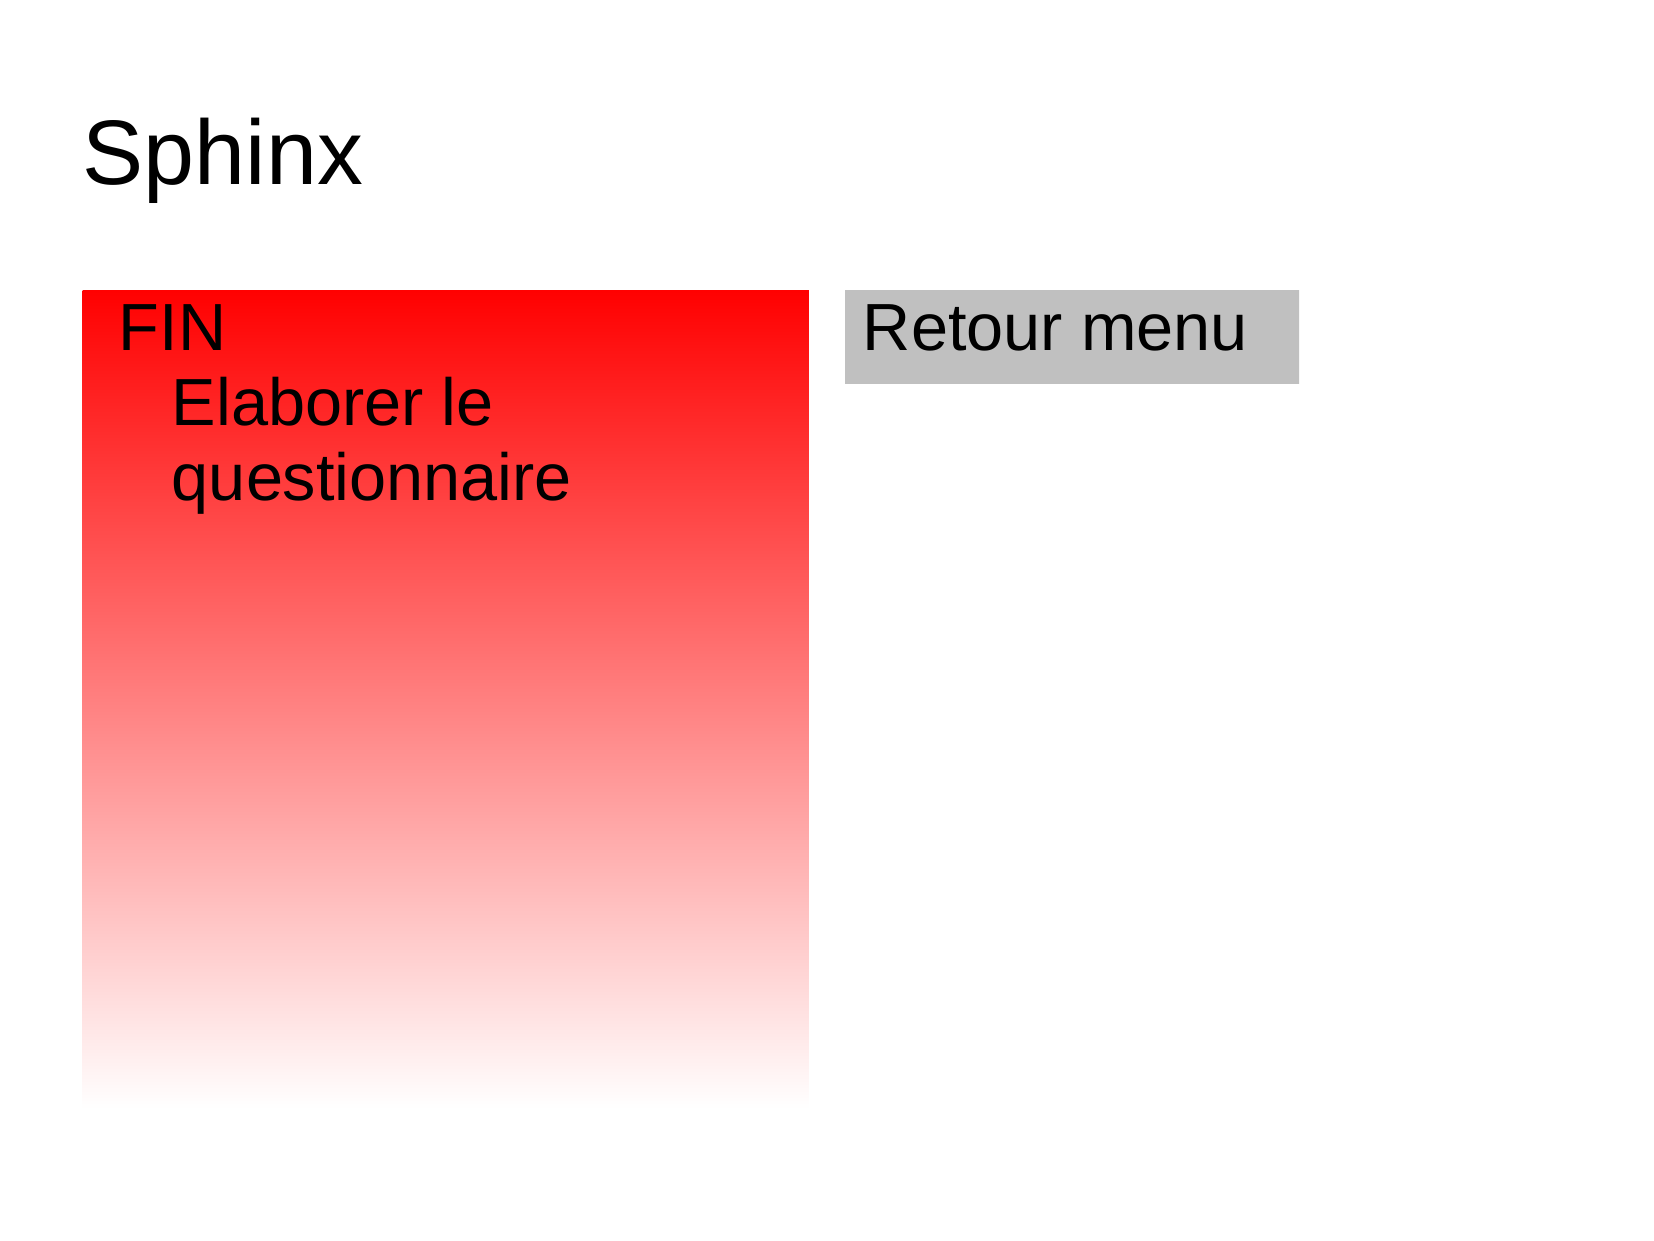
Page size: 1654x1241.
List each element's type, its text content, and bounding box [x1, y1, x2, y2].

title Sphinx [82, 49, 1571, 257]
list FIN Elaborer le questionnaire [82, 290, 809, 1109]
list Retour menu [845, 290, 1300, 384]
